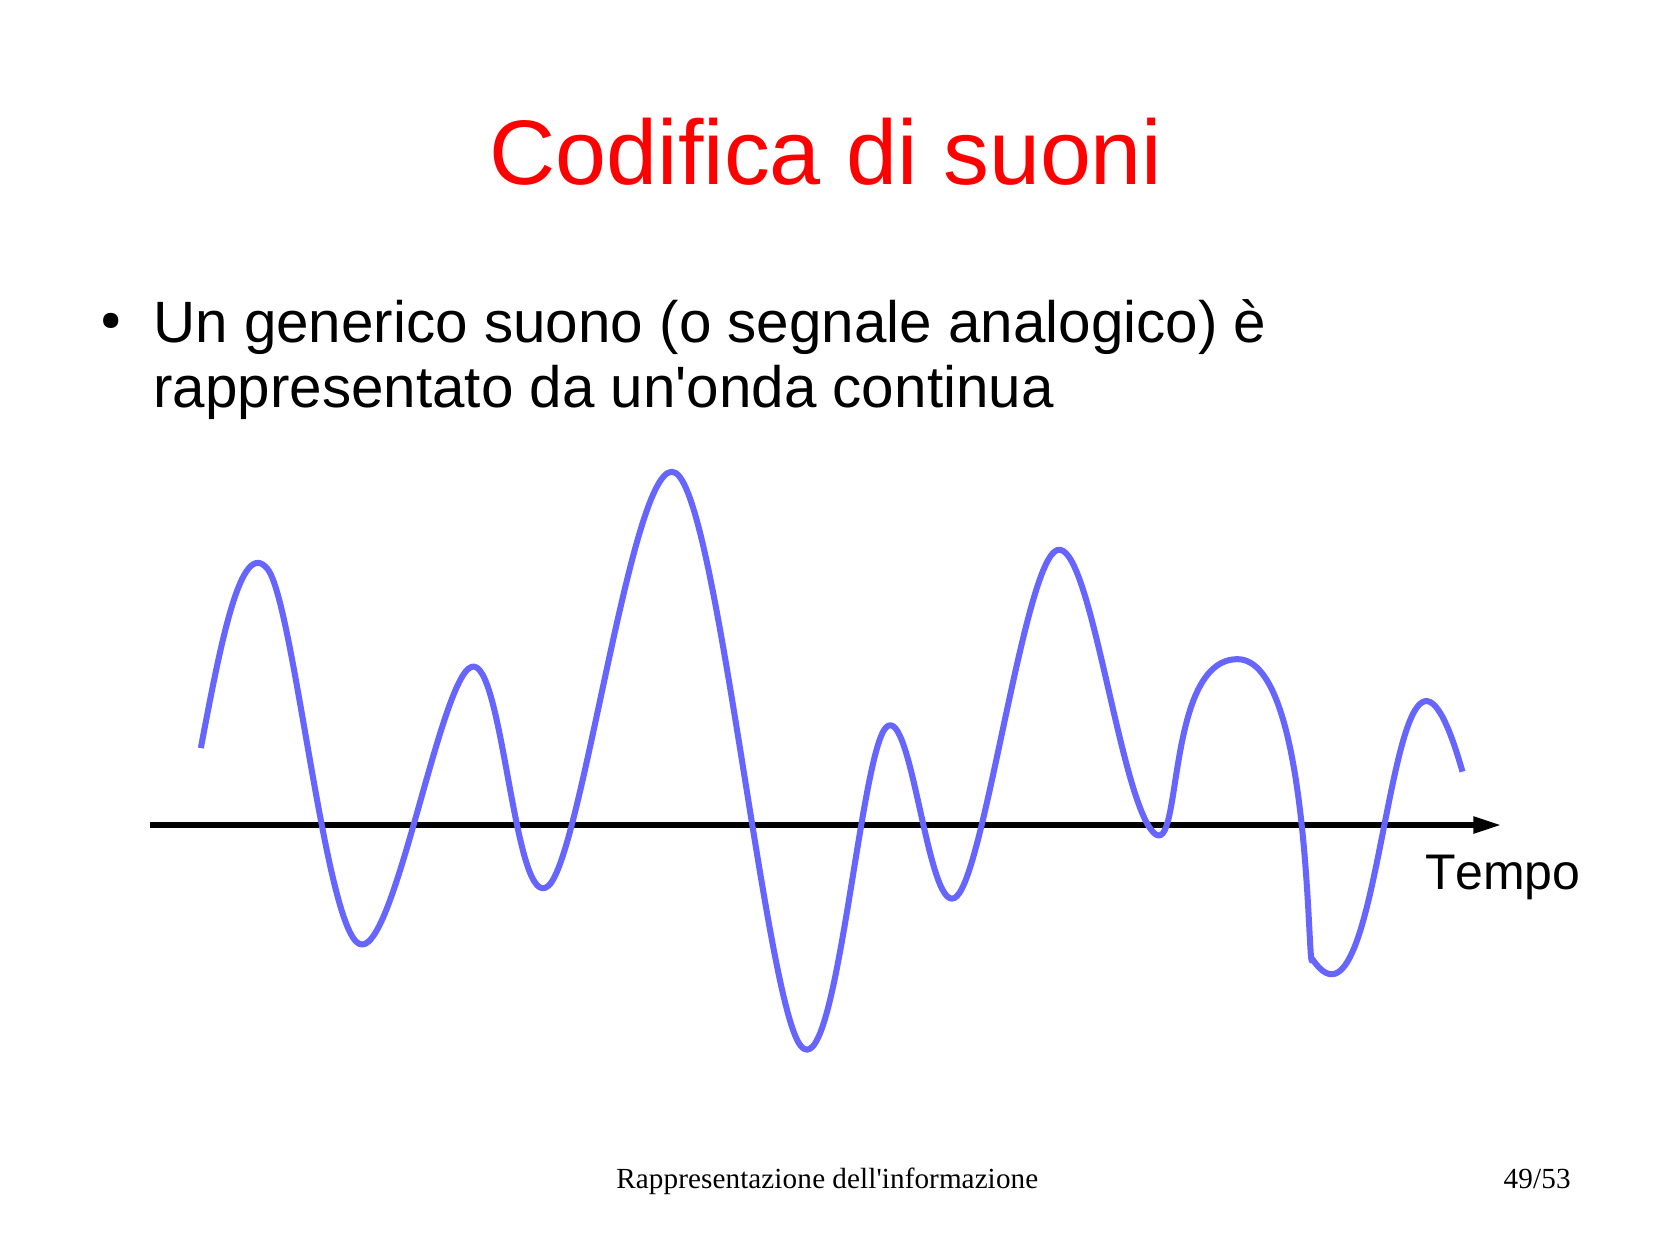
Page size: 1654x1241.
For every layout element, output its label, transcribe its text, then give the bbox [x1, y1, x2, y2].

text_box Tempo [1425, 844, 1582, 901]
list Un generico suono (o segnale analogico) è rappresentato da un'onda continua [82, 290, 1571, 1126]
title Codifica di suoni [82, 49, 1571, 257]
